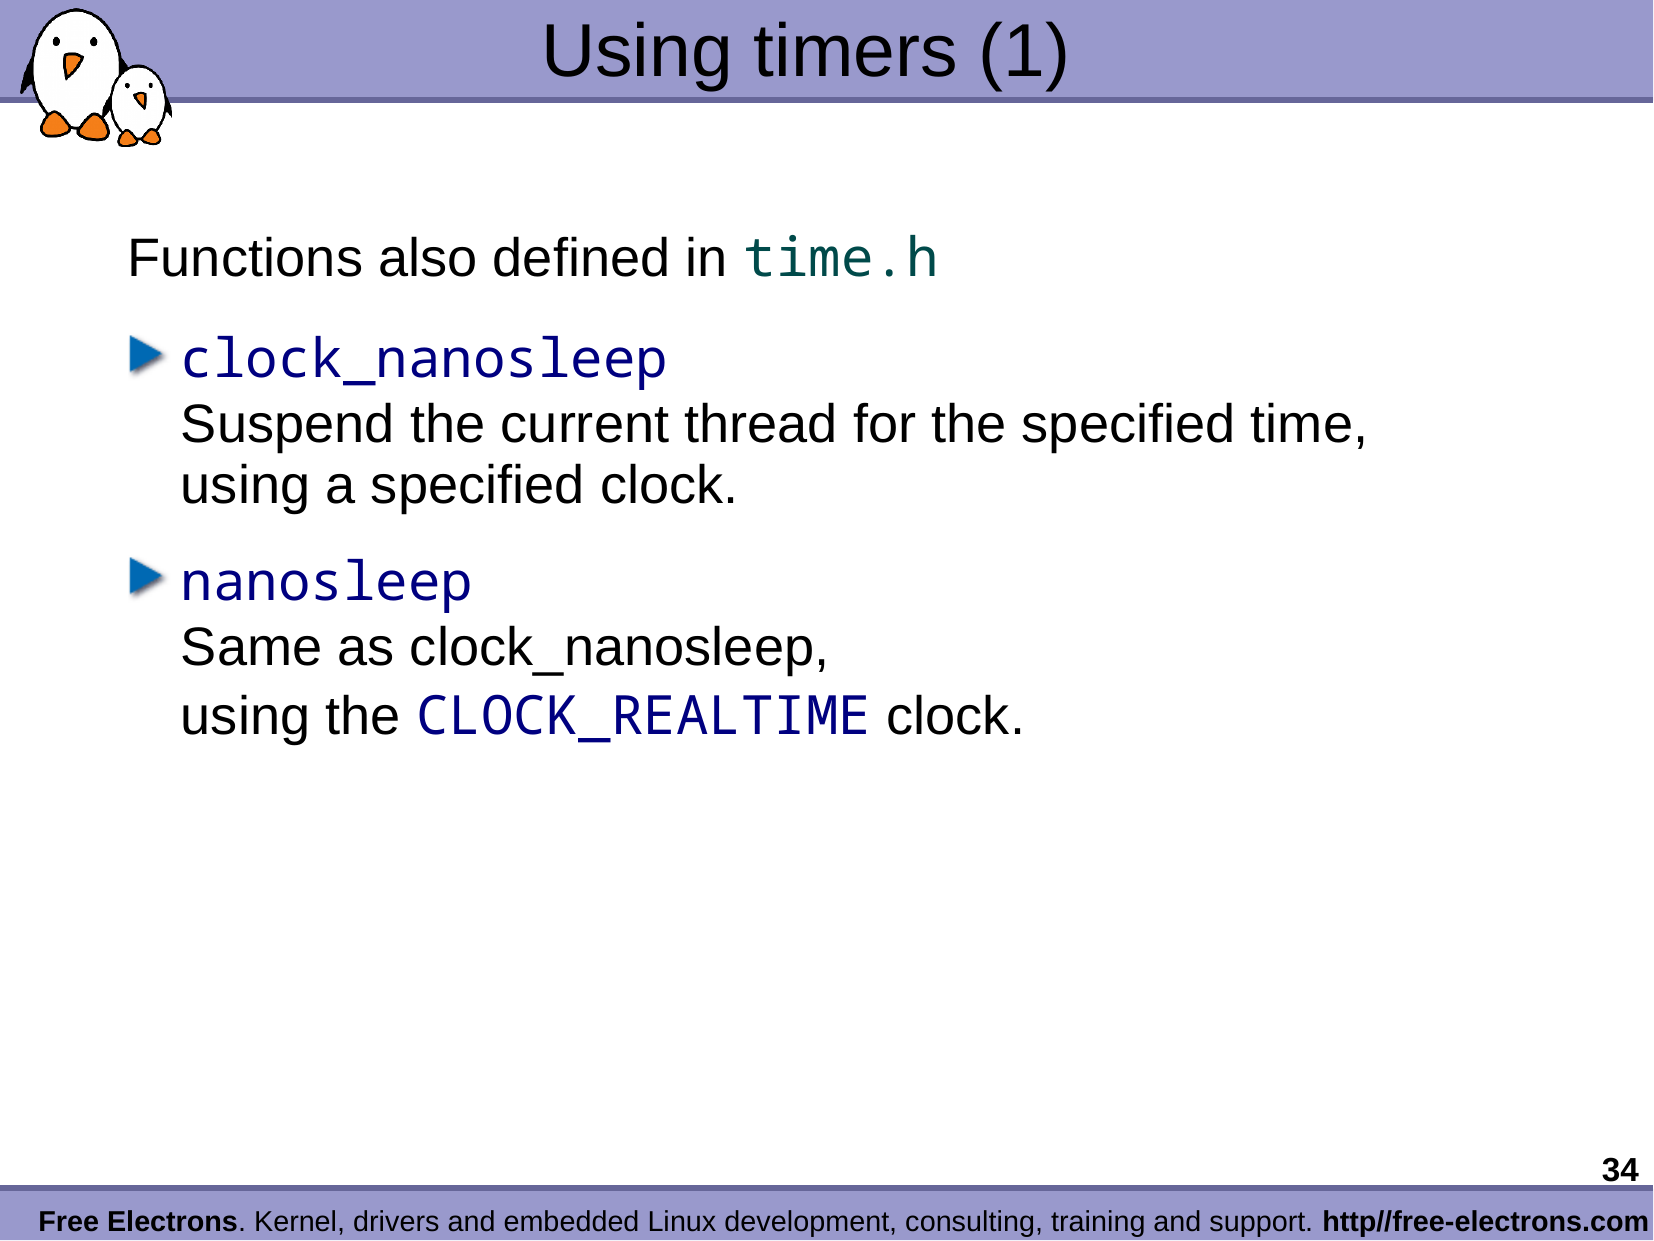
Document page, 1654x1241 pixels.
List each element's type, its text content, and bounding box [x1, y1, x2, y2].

picture [20, 8, 172, 147]
list Functions also defined in time.h clock_nanosleep Suspend the current thread for the specified time, using a specified clock. nanosleep Same as clock_nanosleep, using the CLOCK_REALTIME clock. [109, 218, 1522, 1069]
title Using timers (1) [60, 0, 1551, 101]
